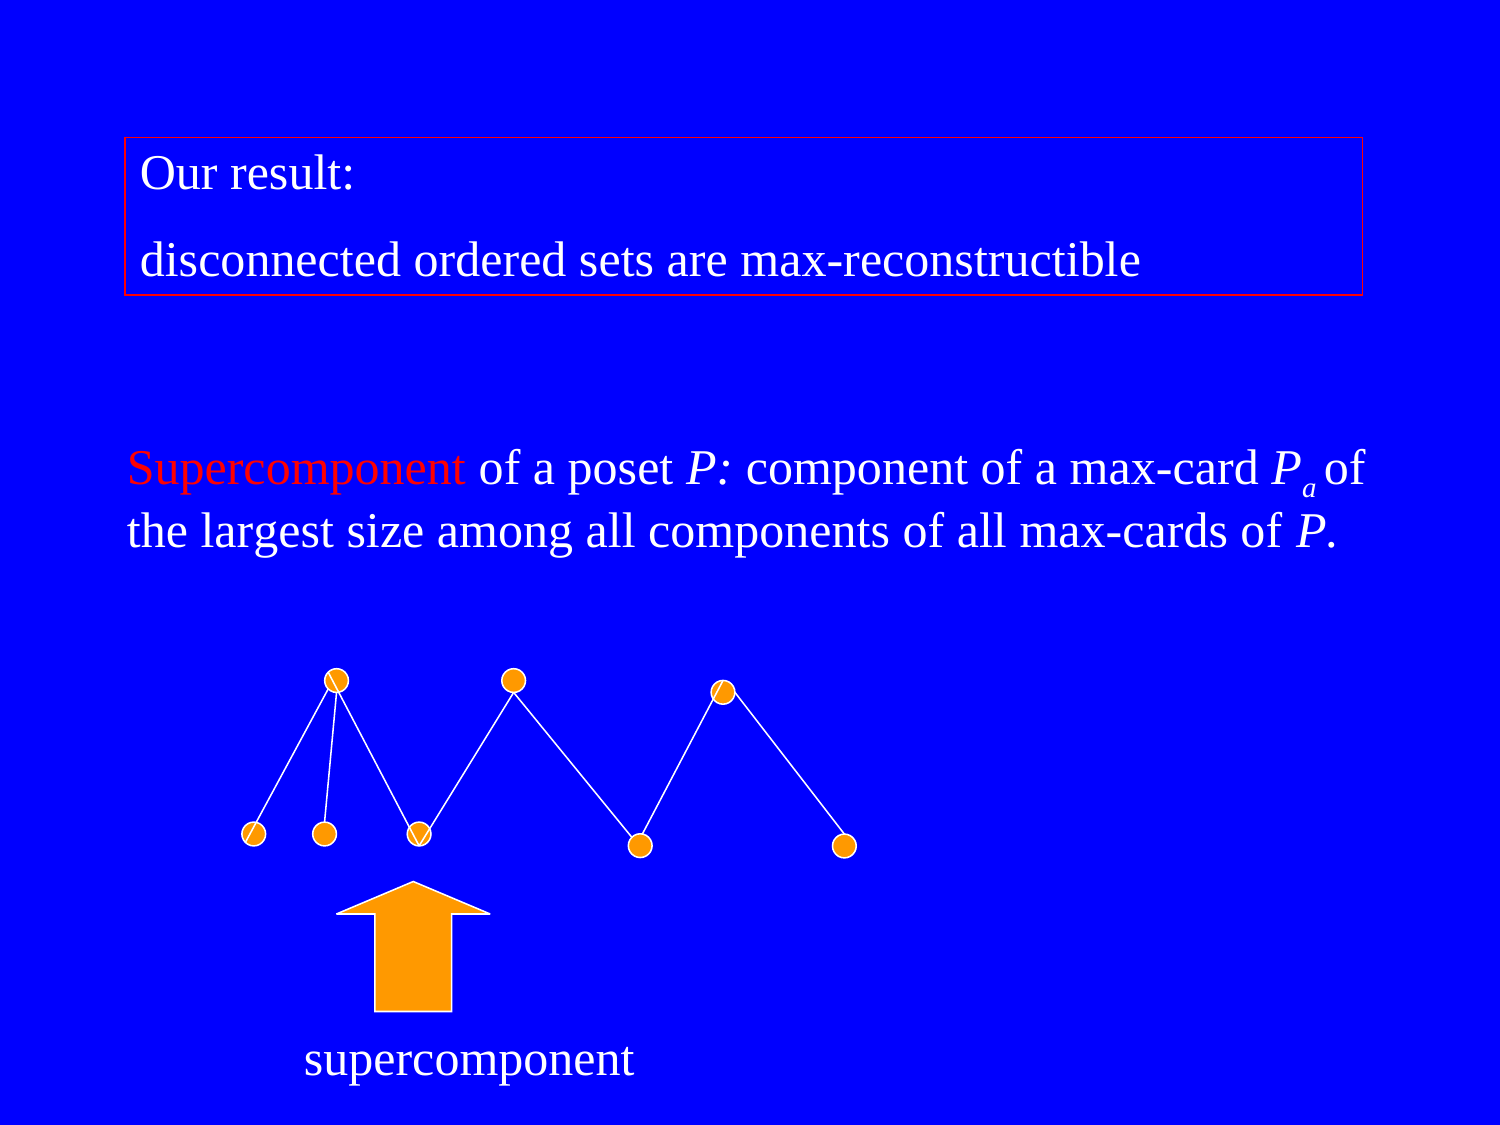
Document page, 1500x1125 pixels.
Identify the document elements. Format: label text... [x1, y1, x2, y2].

text_box supercomponent [289, 1023, 739, 1094]
text_box [832, 834, 857, 858]
text_box [324, 673, 337, 693]
text_box [336, 881, 491, 1012]
text_box [628, 833, 653, 858]
text_box [714, 680, 735, 705]
text_box [407, 829, 417, 846]
text_box [421, 830, 431, 846]
text_box Supercomponent of a poset P: component of a max-card Pa of the largest size among all components of all max-cards of P. [112, 432, 1400, 567]
text_box [241, 822, 254, 841]
text_box [711, 680, 721, 697]
text_box [410, 822, 429, 842]
text_box [501, 668, 526, 693]
text_box [312, 822, 337, 846]
text_box [246, 822, 266, 846]
text_box [329, 668, 349, 692]
text_box Our result: disconnected ordered sets are max-reconstructible [124, 137, 1363, 295]
